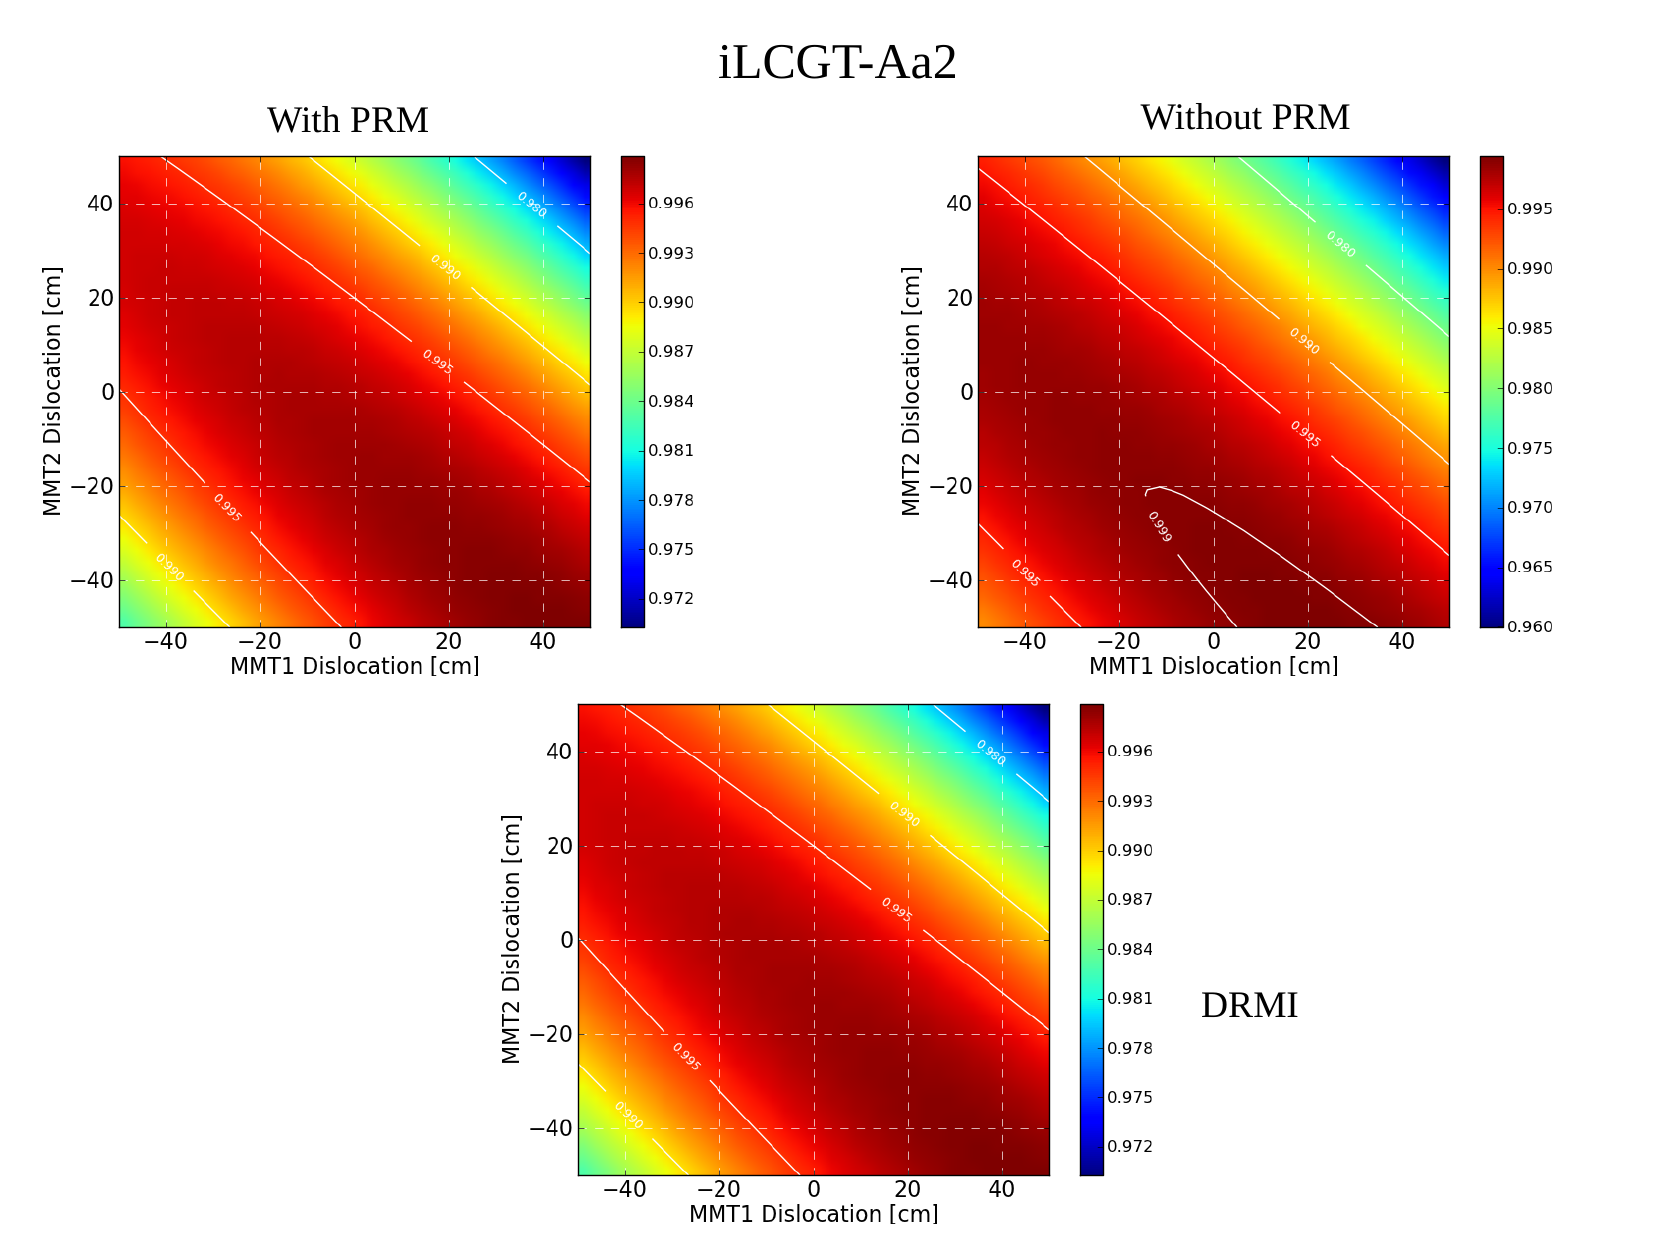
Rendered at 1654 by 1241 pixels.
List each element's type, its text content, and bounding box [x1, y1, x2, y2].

picture [501, 703, 1152, 1224]
text_box Without PRM [1125, 88, 1368, 150]
text_box DRMI [1186, 977, 1314, 1038]
text_box iLCGT-Aa2 [703, 26, 972, 103]
picture [42, 155, 693, 676]
picture [901, 155, 1552, 676]
text_box With PRM [252, 91, 446, 152]
